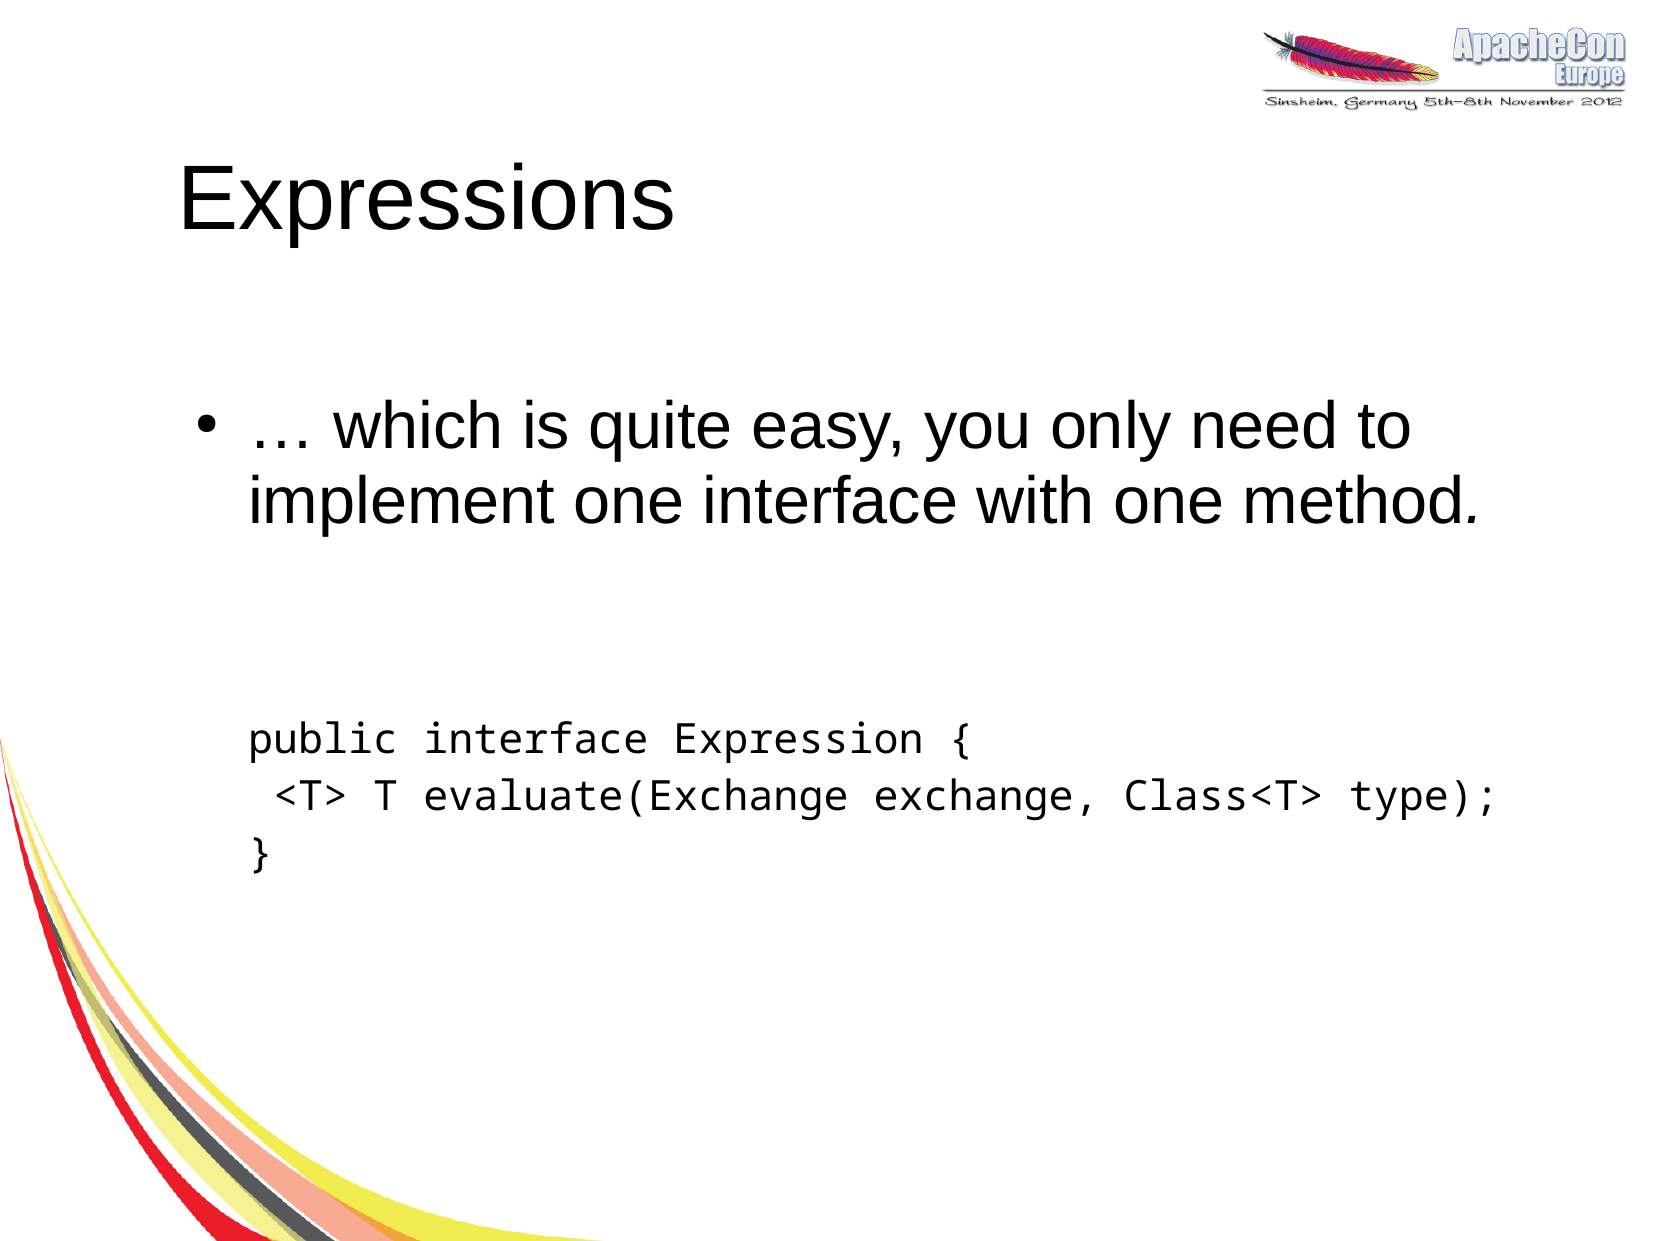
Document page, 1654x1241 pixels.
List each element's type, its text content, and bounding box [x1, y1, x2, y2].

list public interface Expression { <T> T evaluate(Exchange exchange, Class<T> type); } [177, 708, 1536, 855]
picture [0, 0, 1654, 1241]
list … which is quite easy, you only need to implement one interface with one method. [177, 283, 1536, 627]
title Expressions [177, 141, 1536, 254]
